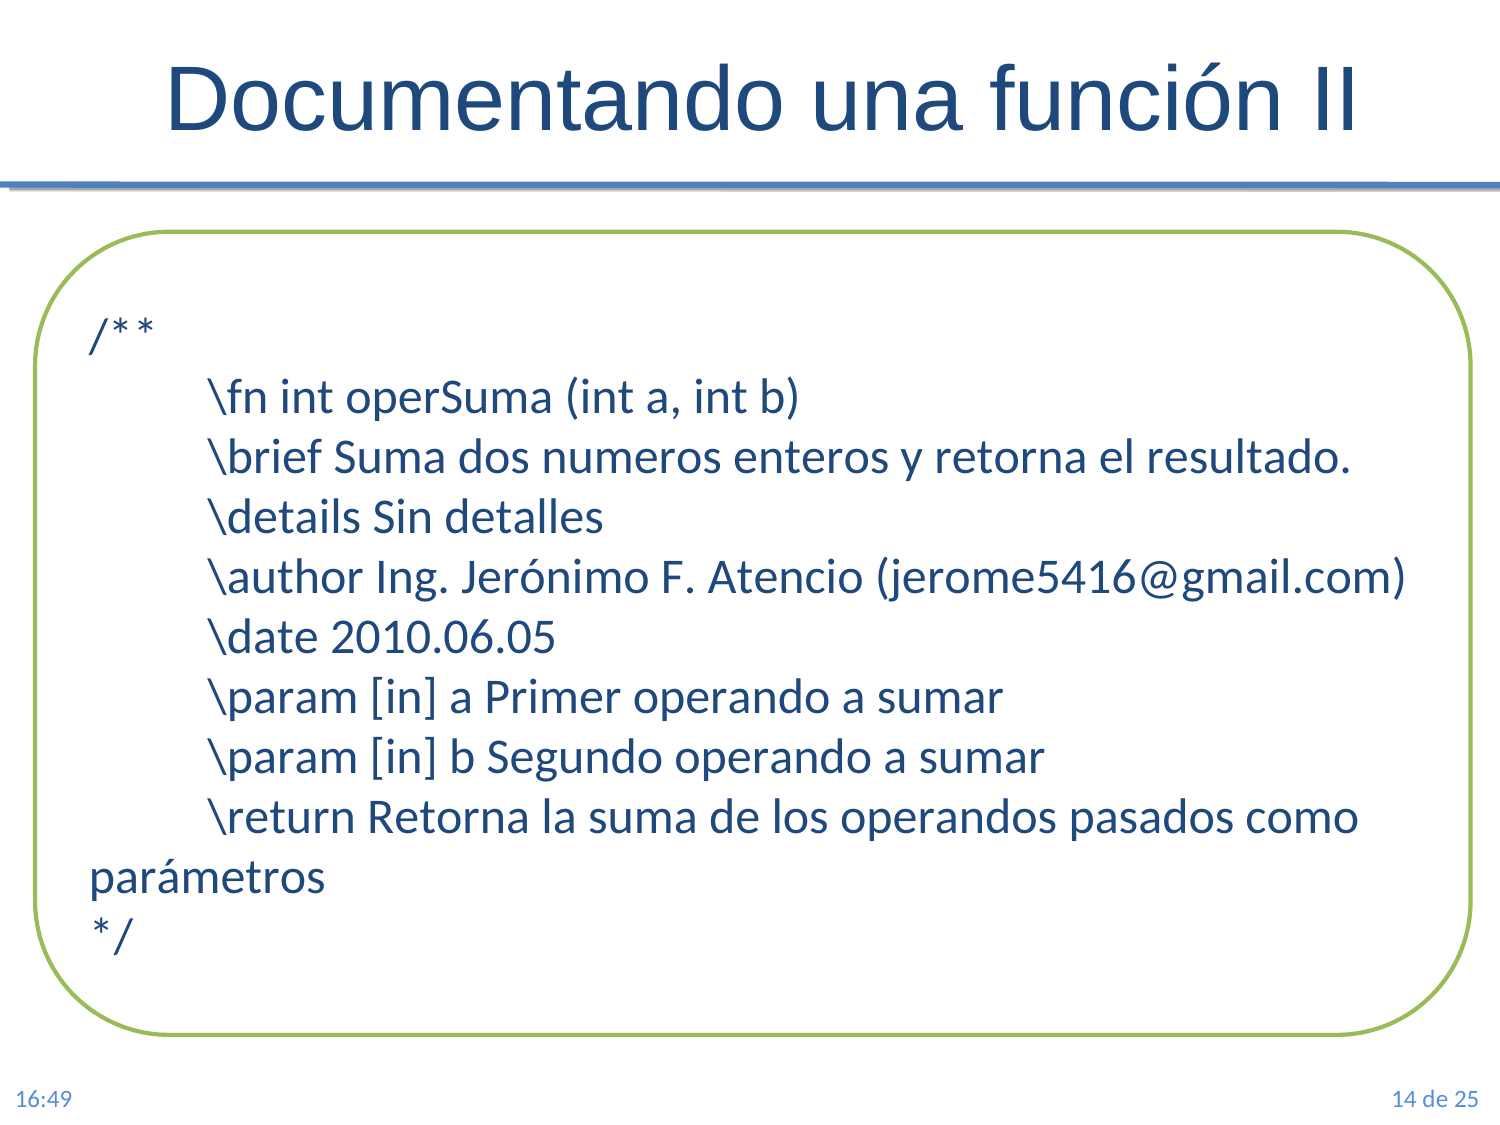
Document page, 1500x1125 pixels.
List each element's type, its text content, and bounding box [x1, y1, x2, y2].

text_box Documentando una función II [88, 0, 1439, 181]
text_box <number> de 25 [1352, 1070, 1500, 1125]
text_box 16:49 [0, 1070, 124, 1125]
text_box /** \fn int operSuma (int a, int b) \brief Suma dos numeros enteros y retorna el resultado. \details Sin detalles \author Ing. Jerónimo F. Atencio (jerome5416@gmail.com) \date 2010.06.05 \param [in] a Primer operando a sumar \param [in] b Segundo operando a sumar \return Retorna la suma de los operandos pasados como parámetros */ [35, 231, 1471, 1035]
